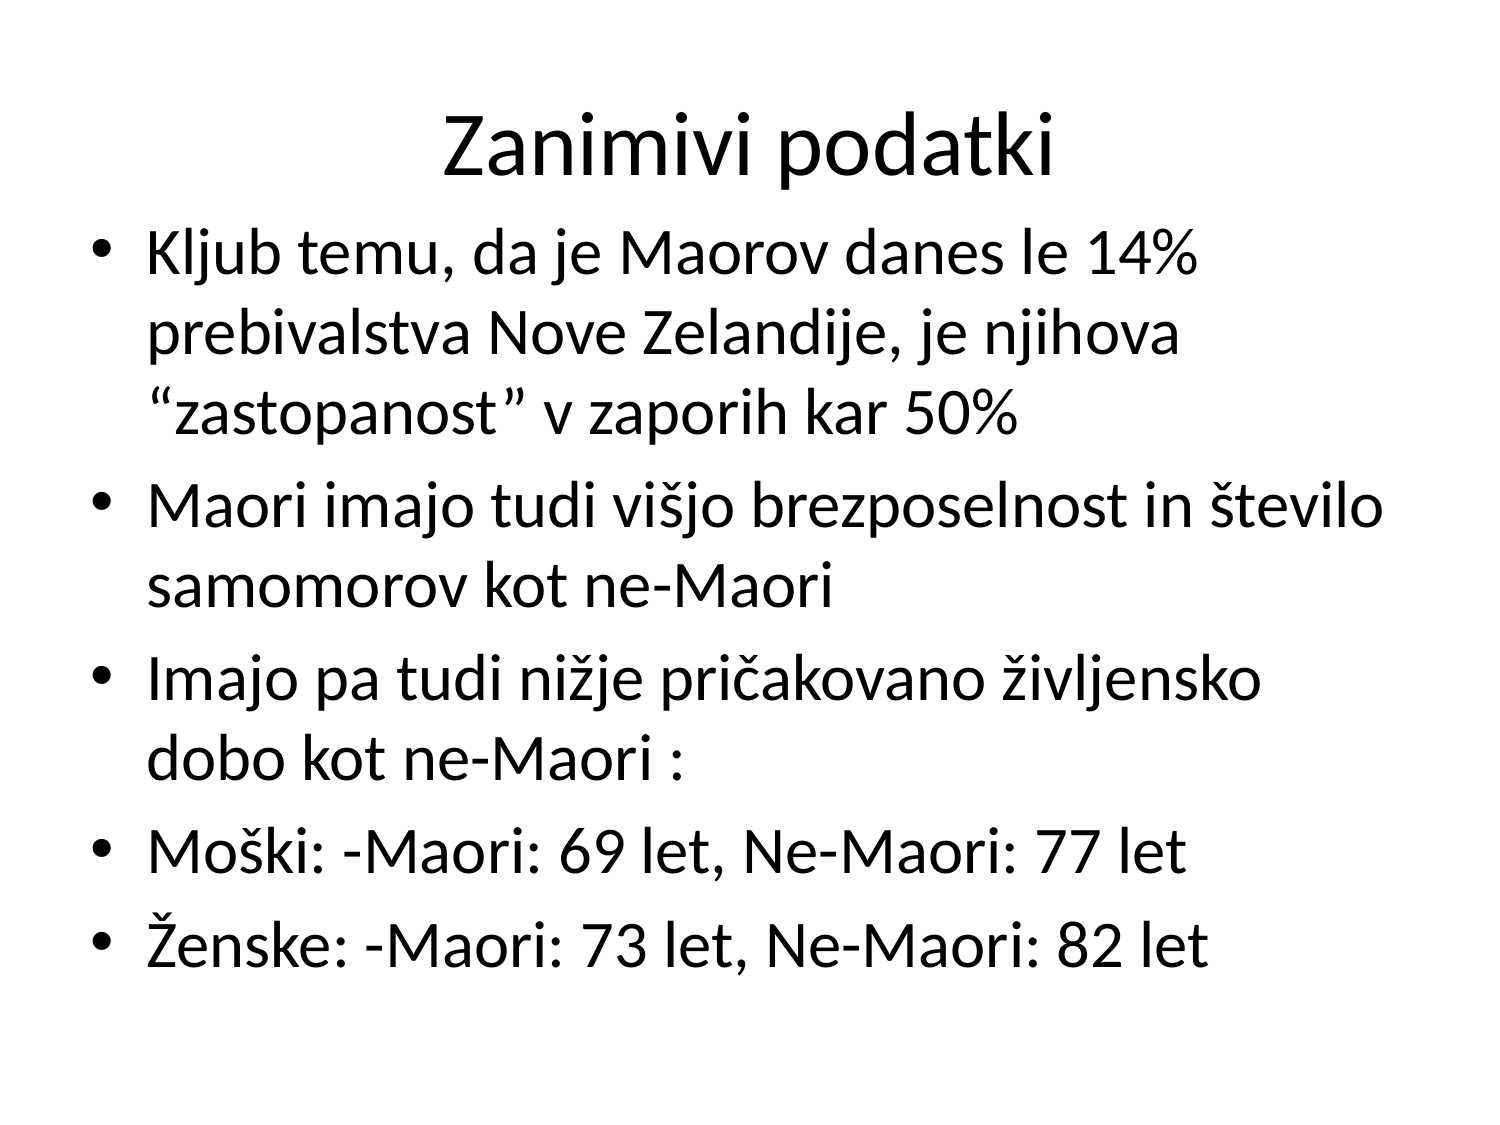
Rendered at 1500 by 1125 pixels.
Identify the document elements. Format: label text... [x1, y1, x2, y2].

title Zanimivi podatki [75, 45, 1425, 200]
list Kljub temu, da je Maorov danes le 14% prebivalstva Nove Zelandije, je njihova “zastopanost” v zaporih kar 50% Maori imajo tudi višjo brezposelnost in število samomorov kot ne-Maori Imajo pa tudi nižje pričakovano življensko dobo kot ne-Maori : Moški: -Maori: 69 let, Ne-Maori: 77 let Ženske: -Maori: 73 let, Ne-Maori: 82 let [75, 200, 1425, 1025]
